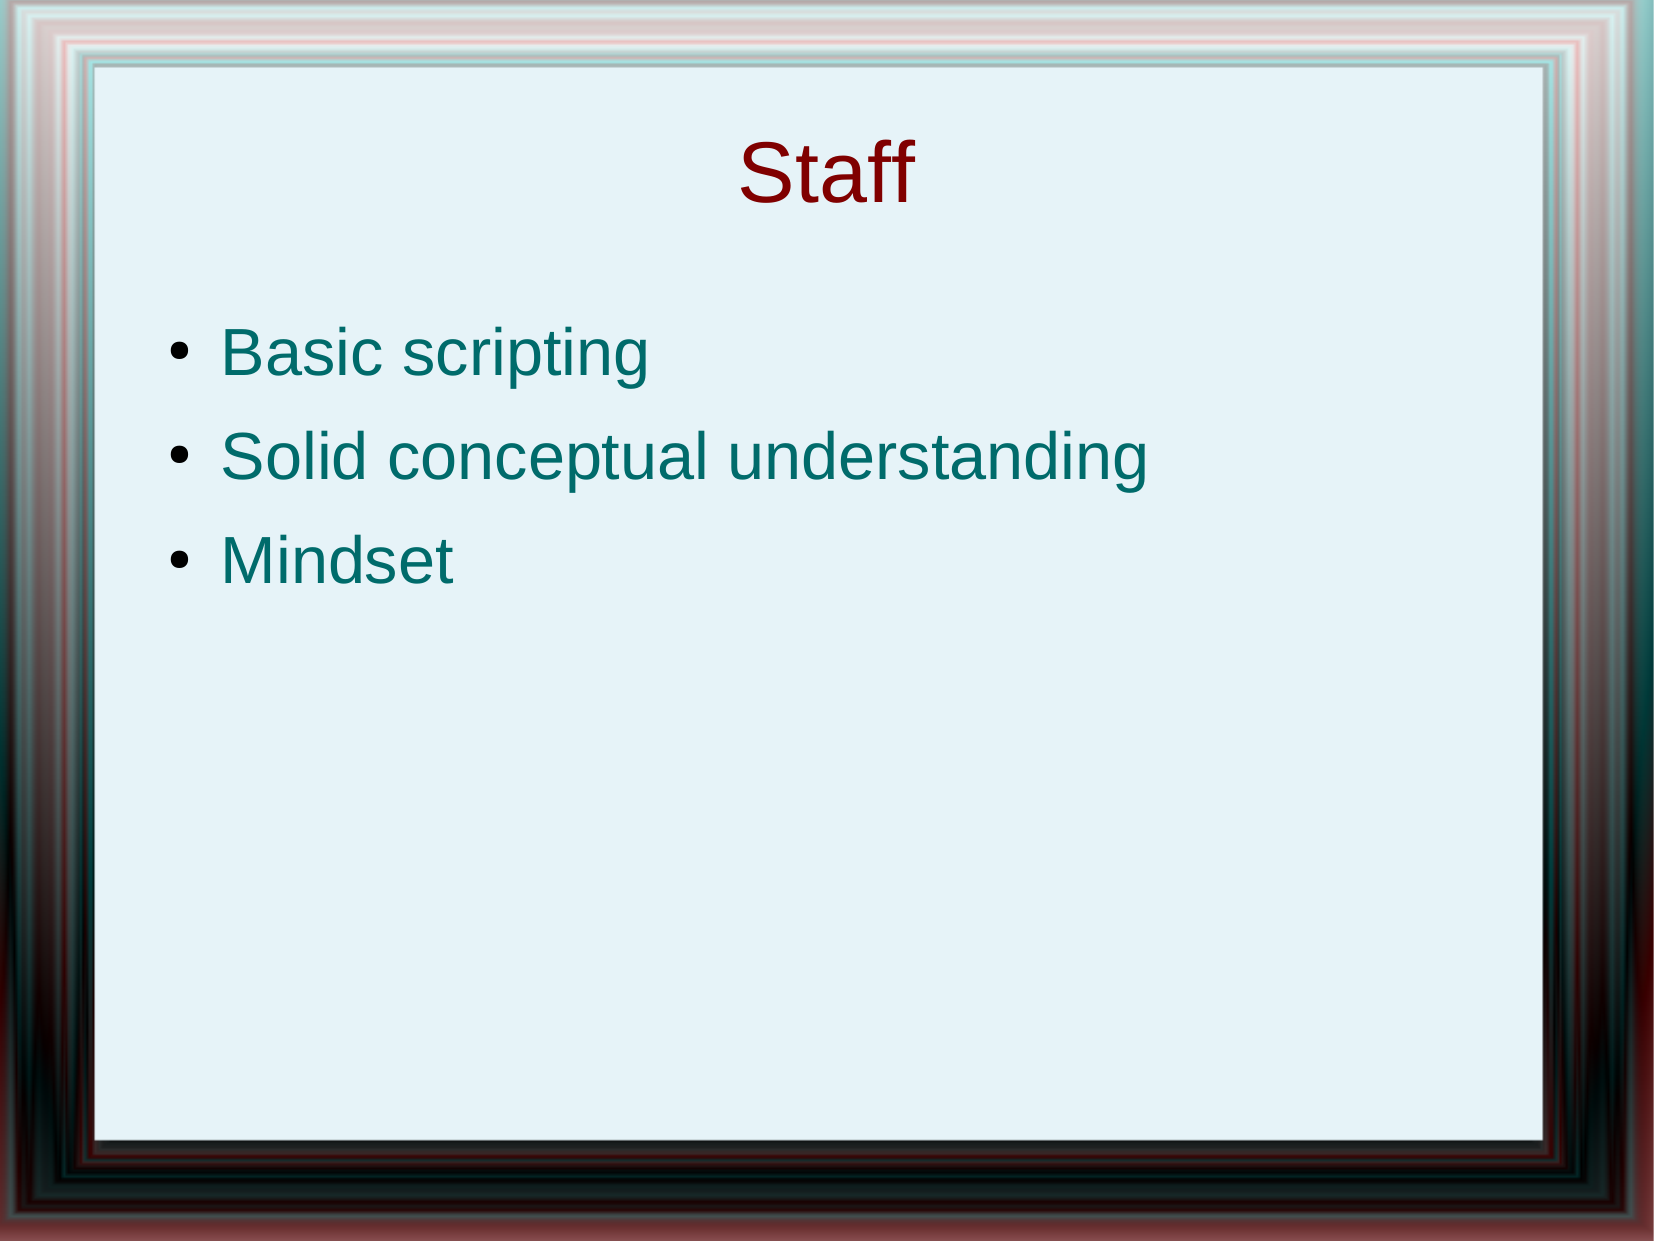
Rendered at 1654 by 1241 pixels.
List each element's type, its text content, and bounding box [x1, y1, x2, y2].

picture [0, 0, 1654, 1241]
title Staff [118, 88, 1536, 257]
list Basic scripting Solid conceptual understanding Mindset [150, 315, 1538, 936]
